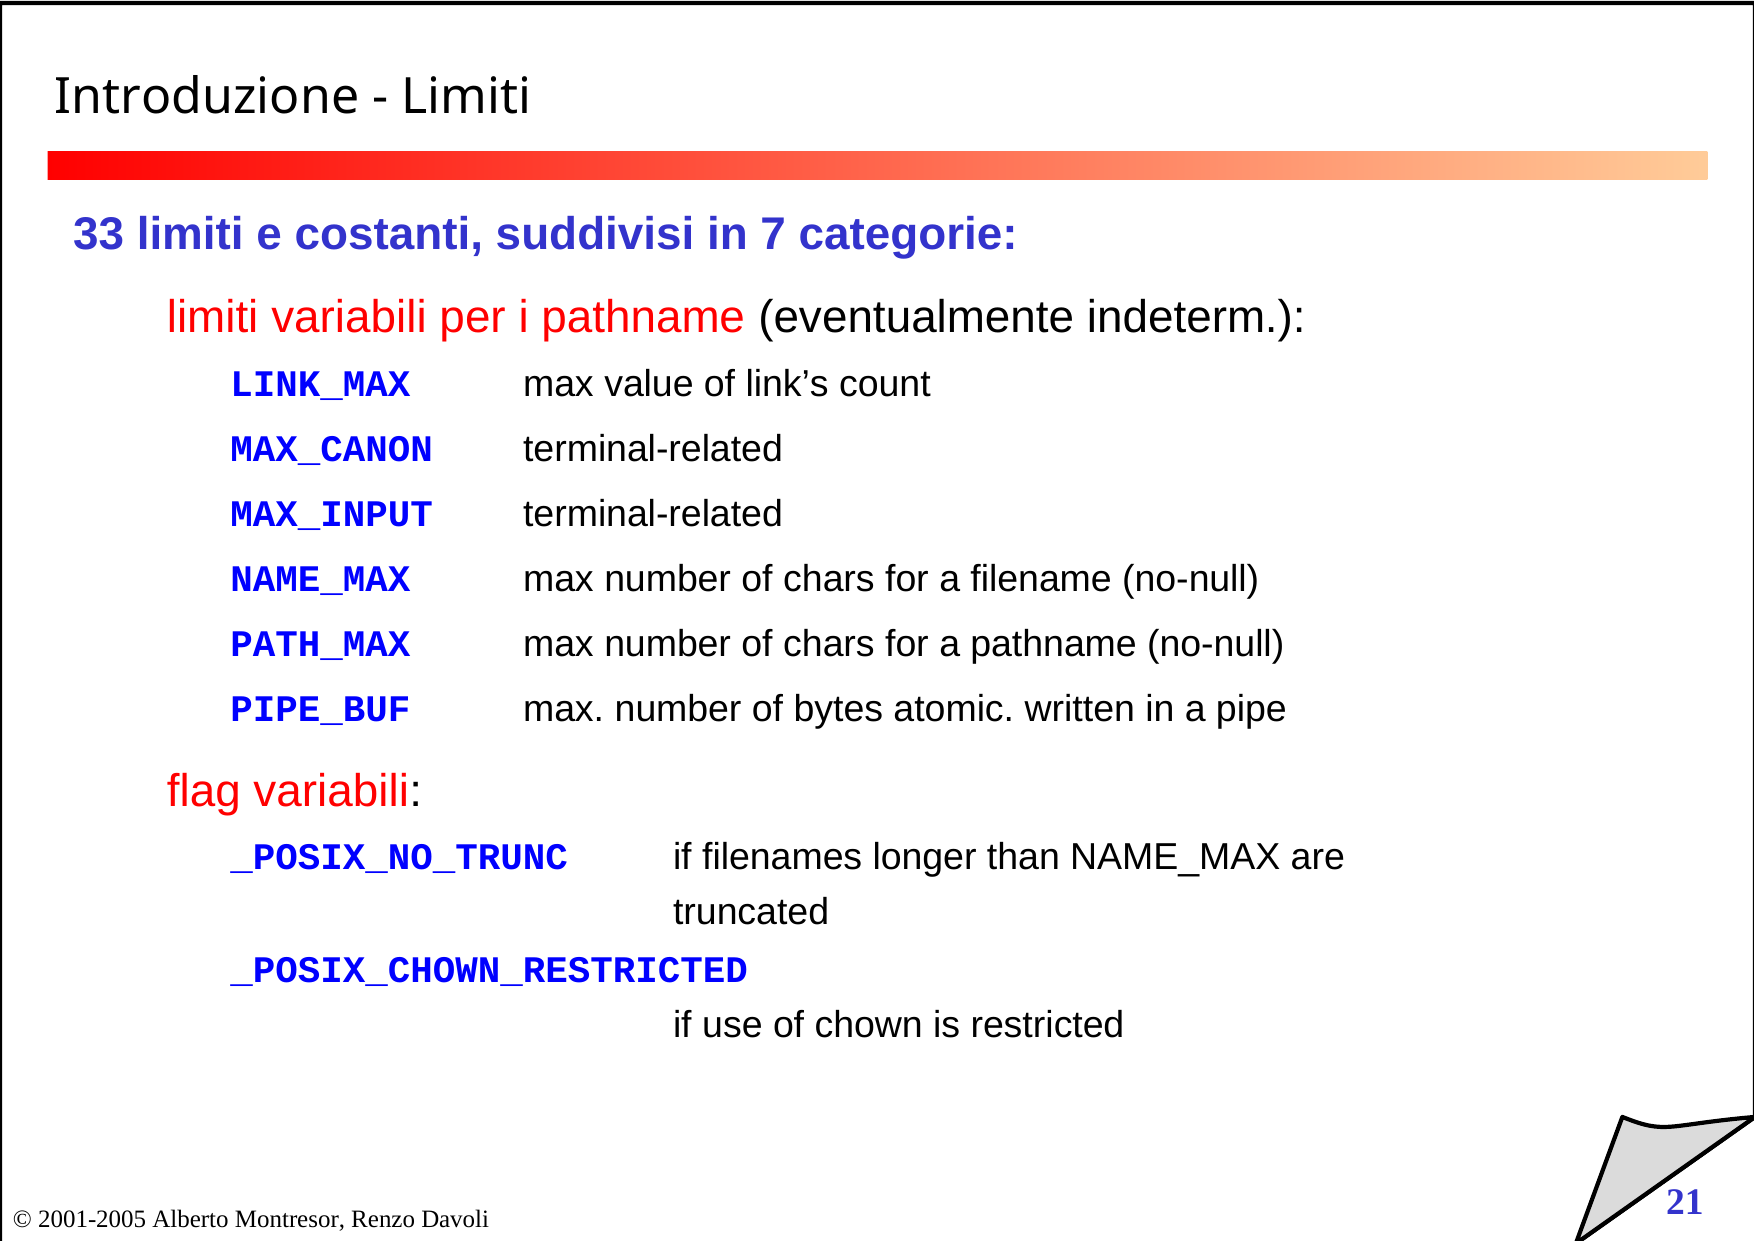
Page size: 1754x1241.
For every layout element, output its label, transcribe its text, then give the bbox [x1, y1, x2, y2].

list 33 limiti e costanti, suddivisi in 7 categorie: limiti variabili per i pathname (eventualmente indeterm.): LINK_MAX max value of link’s count MAX_CANON terminal-related MAX_INPUT terminal-related NAME_MAX max number of chars for a filename (no-null) PATH_MAX max number of chars for a pathname (no-null) PIPE_BUF max. number of bytes atomic. written in a pipe flag variabili: _POSIX_NO_TRUNC if filenames longer than NAME_MAX are truncated _POSIX_CHOWN_RESTRICTED if use of chown is restricted [58, 200, 1696, 1166]
title Introduzione - Limiti [40, 49, 1714, 144]
